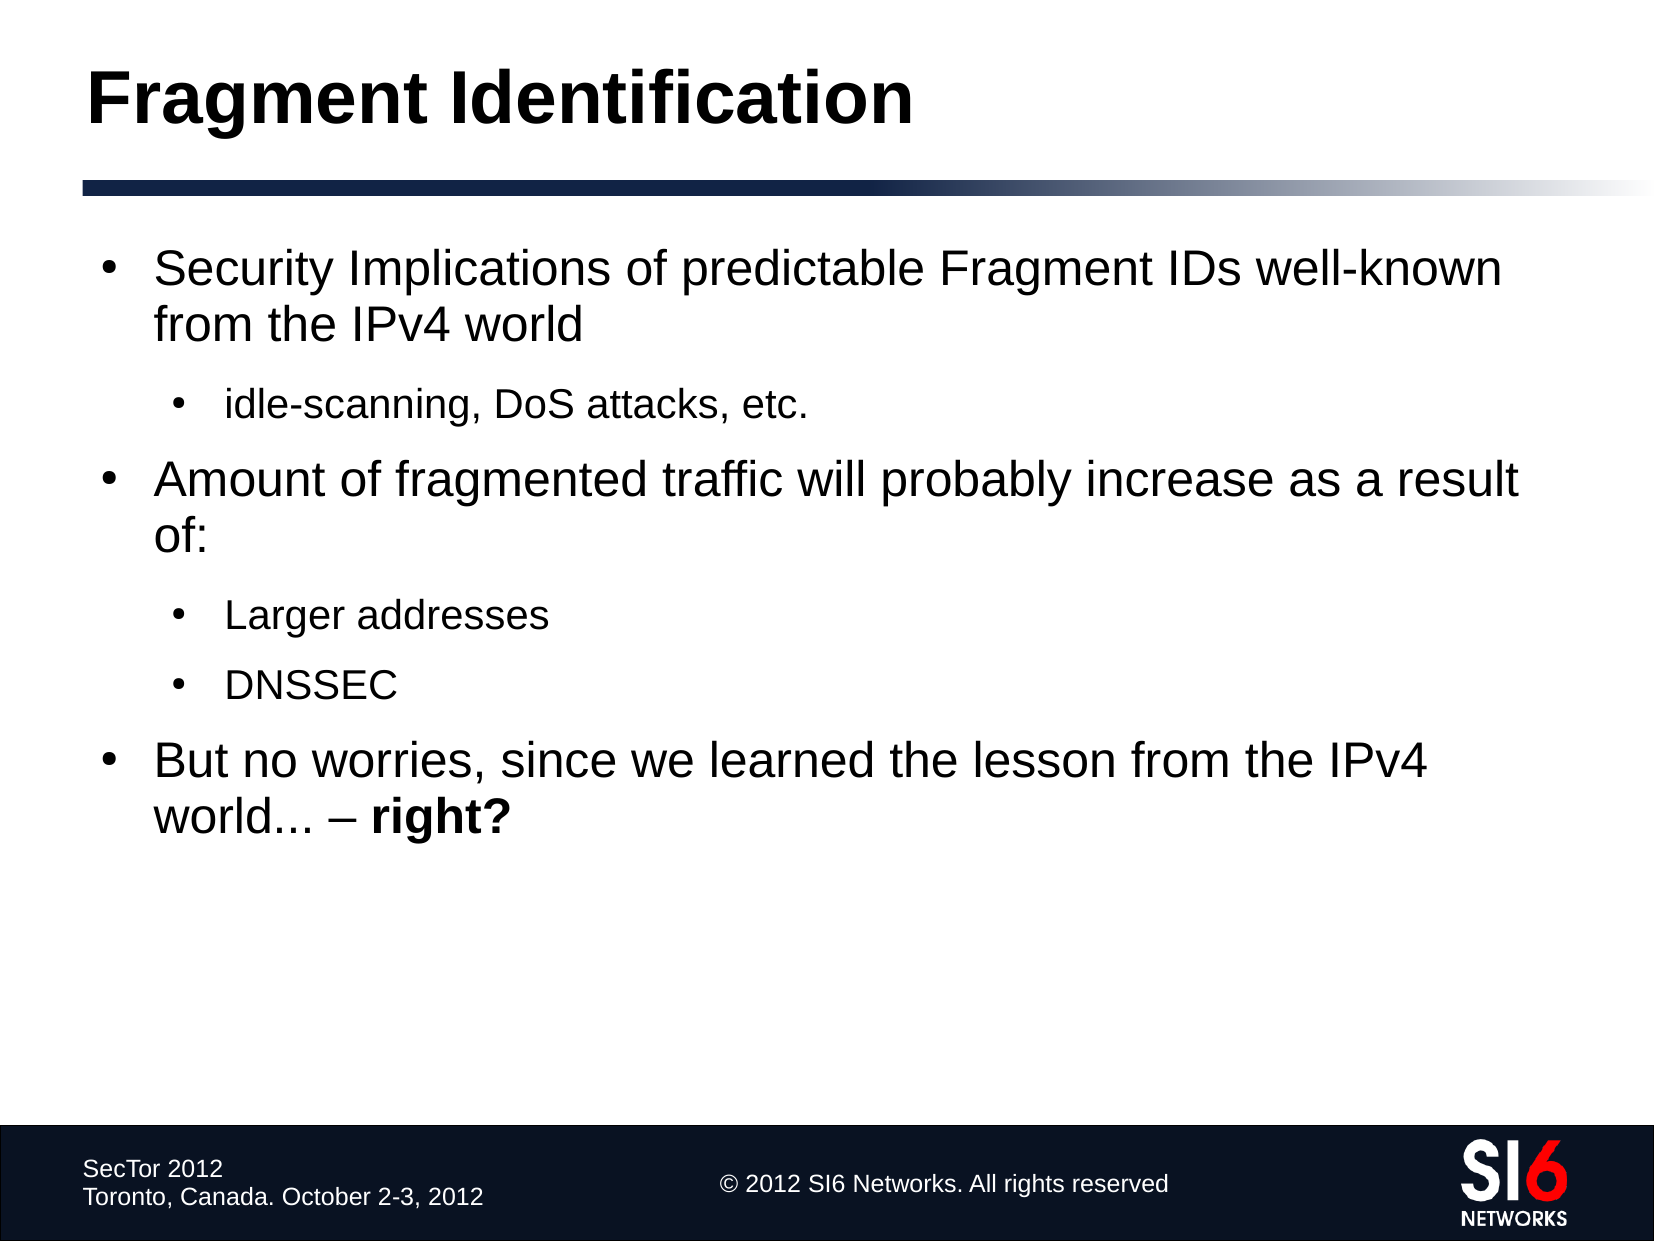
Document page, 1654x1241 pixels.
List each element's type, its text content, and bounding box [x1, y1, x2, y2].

picture [1461, 1139, 1567, 1226]
list Security Implications of predictable Fragment IDs well-known from the IPv4 world idle-scanning, DoS attacks, etc. Amount of fragmented traffic will probably increase as a result of: Larger addresses DNSSEC But no worries, since we learned the lesson from the IPv4 world... – right? [82, 240, 1571, 1059]
title Fragment Identification [86, 30, 1576, 166]
